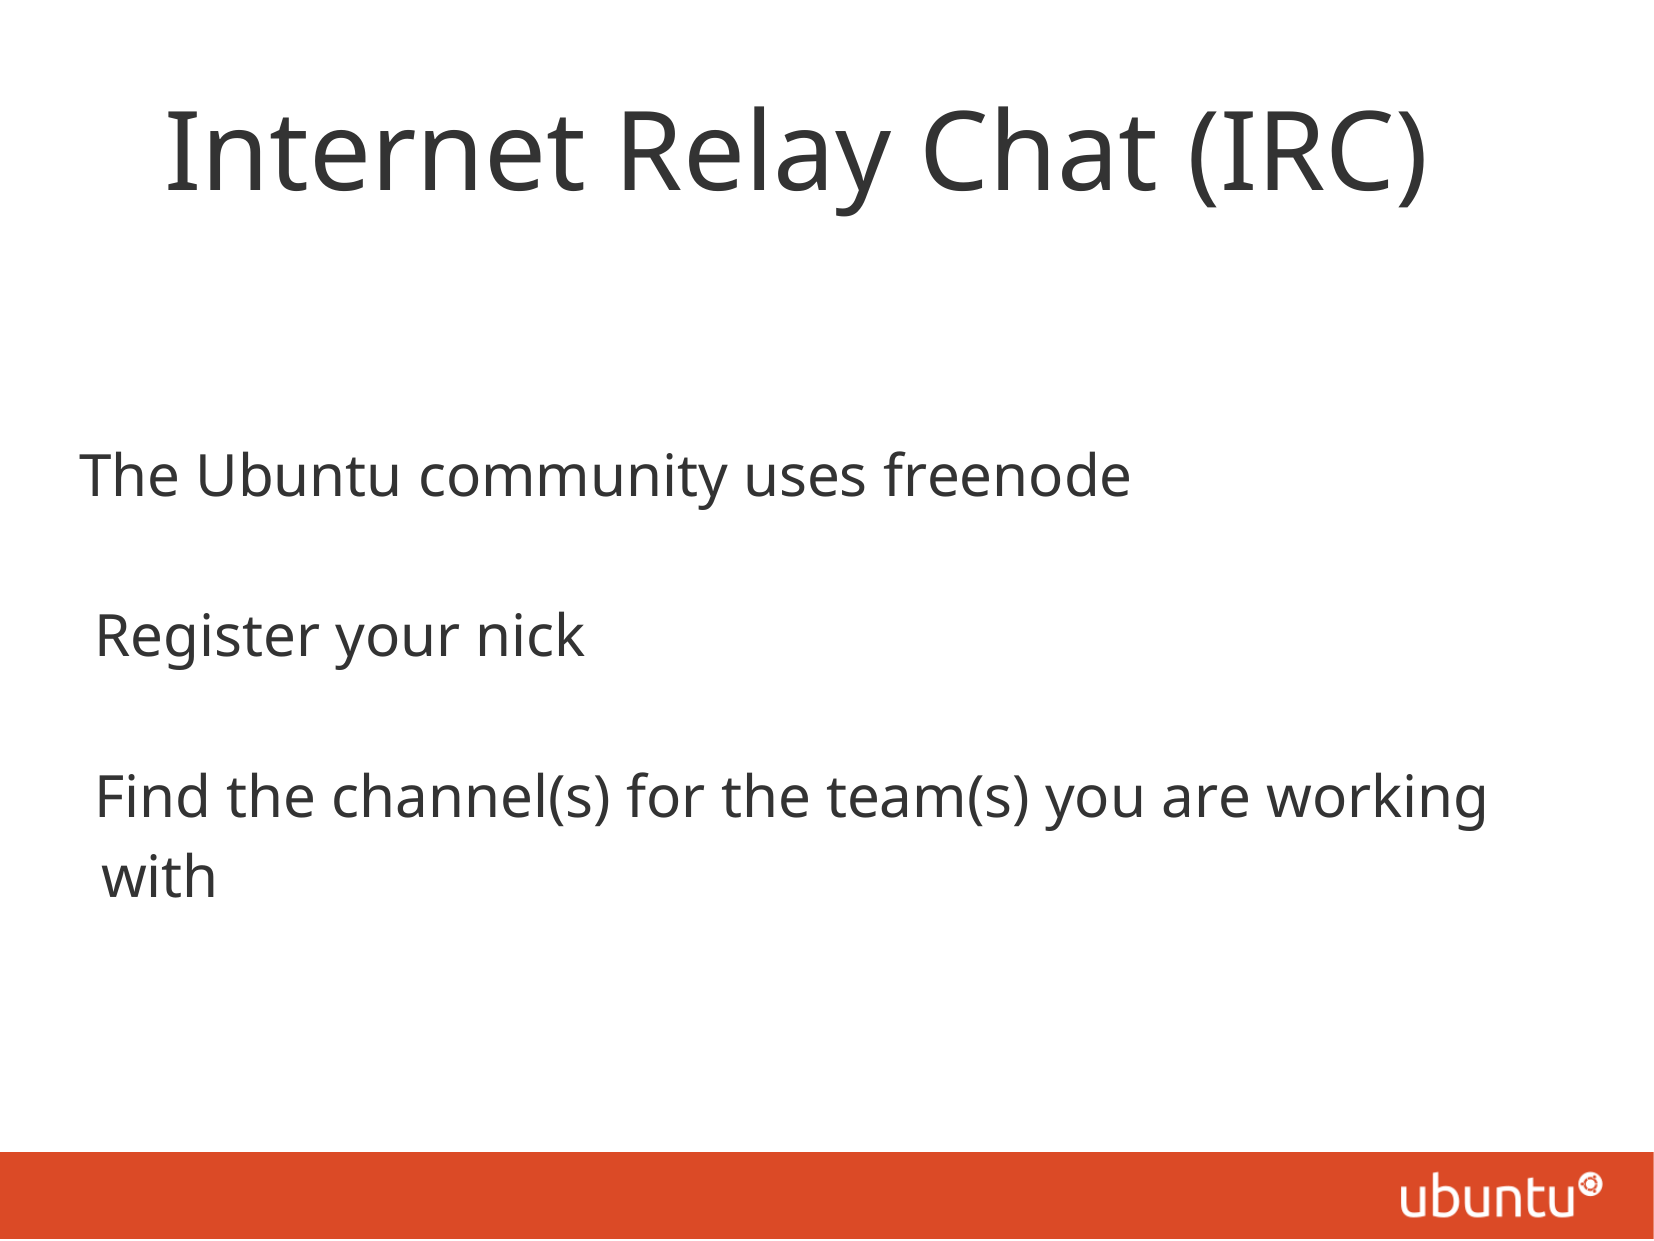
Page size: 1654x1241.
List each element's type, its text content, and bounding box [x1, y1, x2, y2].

list The Ubuntu community uses freenode Register your nick Find the channel(s) for the team(s) you are working with [37, 268, 1549, 1088]
title Internet Relay Chat (IRC) [18, 47, 1576, 263]
picture [0, 1152, 1654, 1239]
